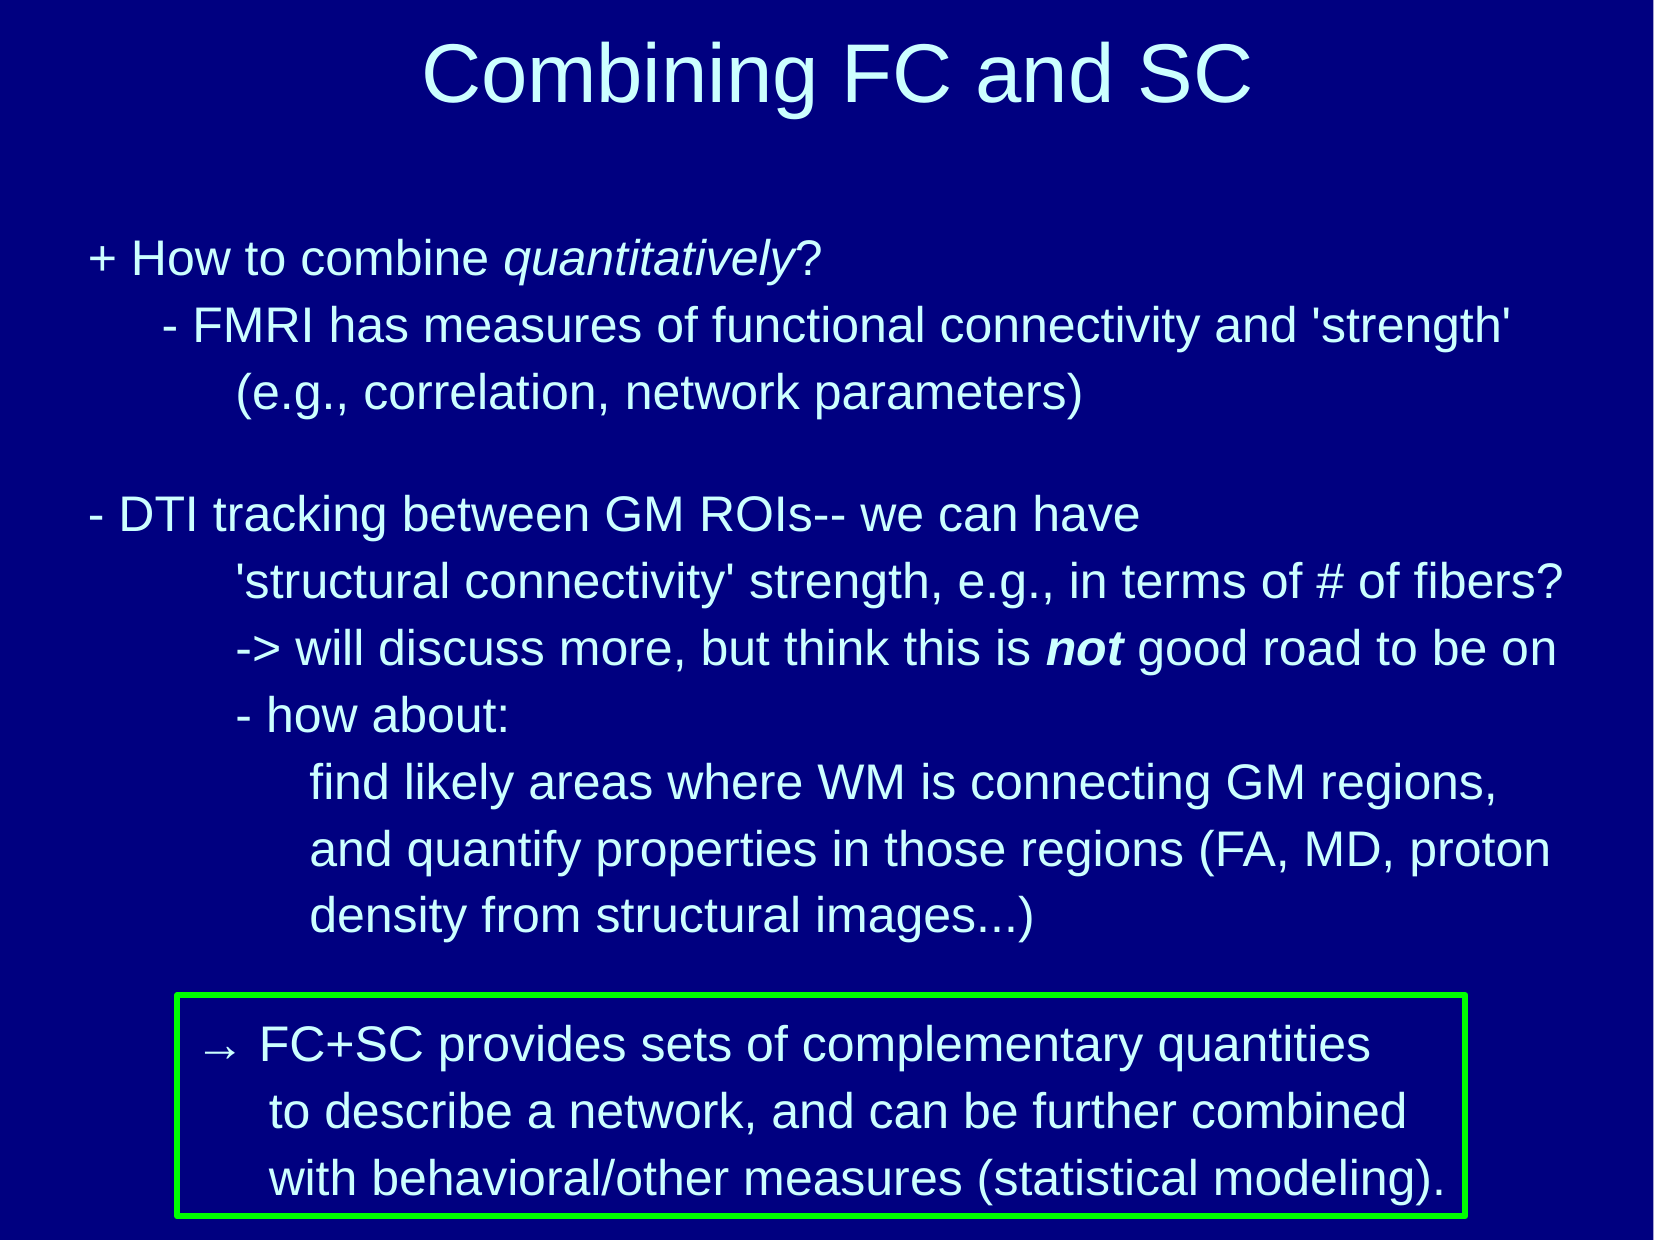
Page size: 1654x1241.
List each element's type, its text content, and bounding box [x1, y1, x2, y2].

text_box + How to combine quantitatively? - FMRI has measures of functional connectivity and 'strength' (e.g., correlation, network parameters) [73, 211, 1528, 417]
title Combining FC and SC [93, 6, 1582, 142]
text_box - DTI tracking between GM ROIs-- we can have 'structural connectivity' strength, e.g., in terms of # of fibers? -> will discuss more, but think this is not good road to be on - how about: find likely areas where WM is connecting GM regions, and quantify properties in those regions (FA, MD, proton density from structural images...) [73, 211, 1581, 952]
text_box → FC+SC provides sets of complementary quantities to describe a network, and can be further combined with behavioral/other measures (statistical modeling). [177, 995, 1466, 1206]
